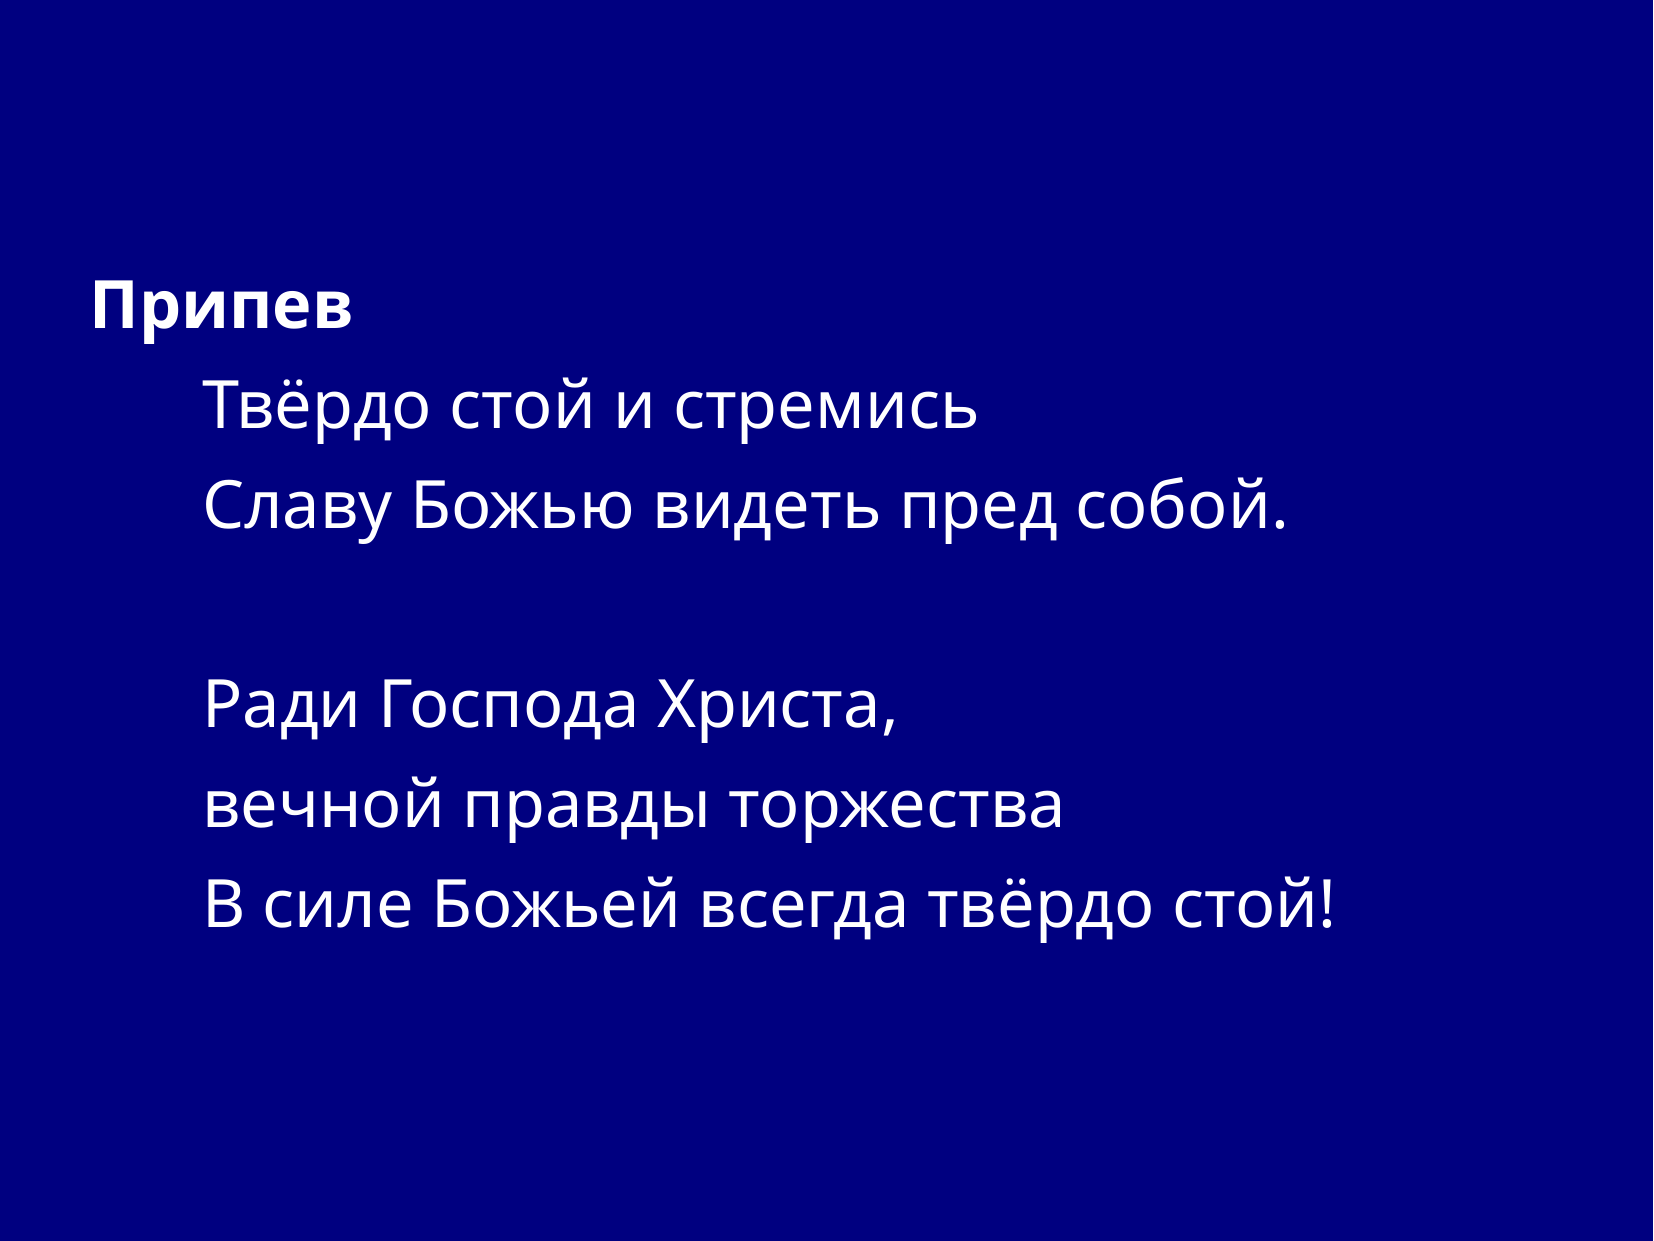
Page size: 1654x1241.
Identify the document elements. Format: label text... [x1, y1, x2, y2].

text_box Припев Твёрдо стой и стремись Славу Божью видеть пред собой. Ради Господа Христа, вечной правды торжества В силе Божьей всегда твёрдо стой! [75, 150, 1576, 1163]
